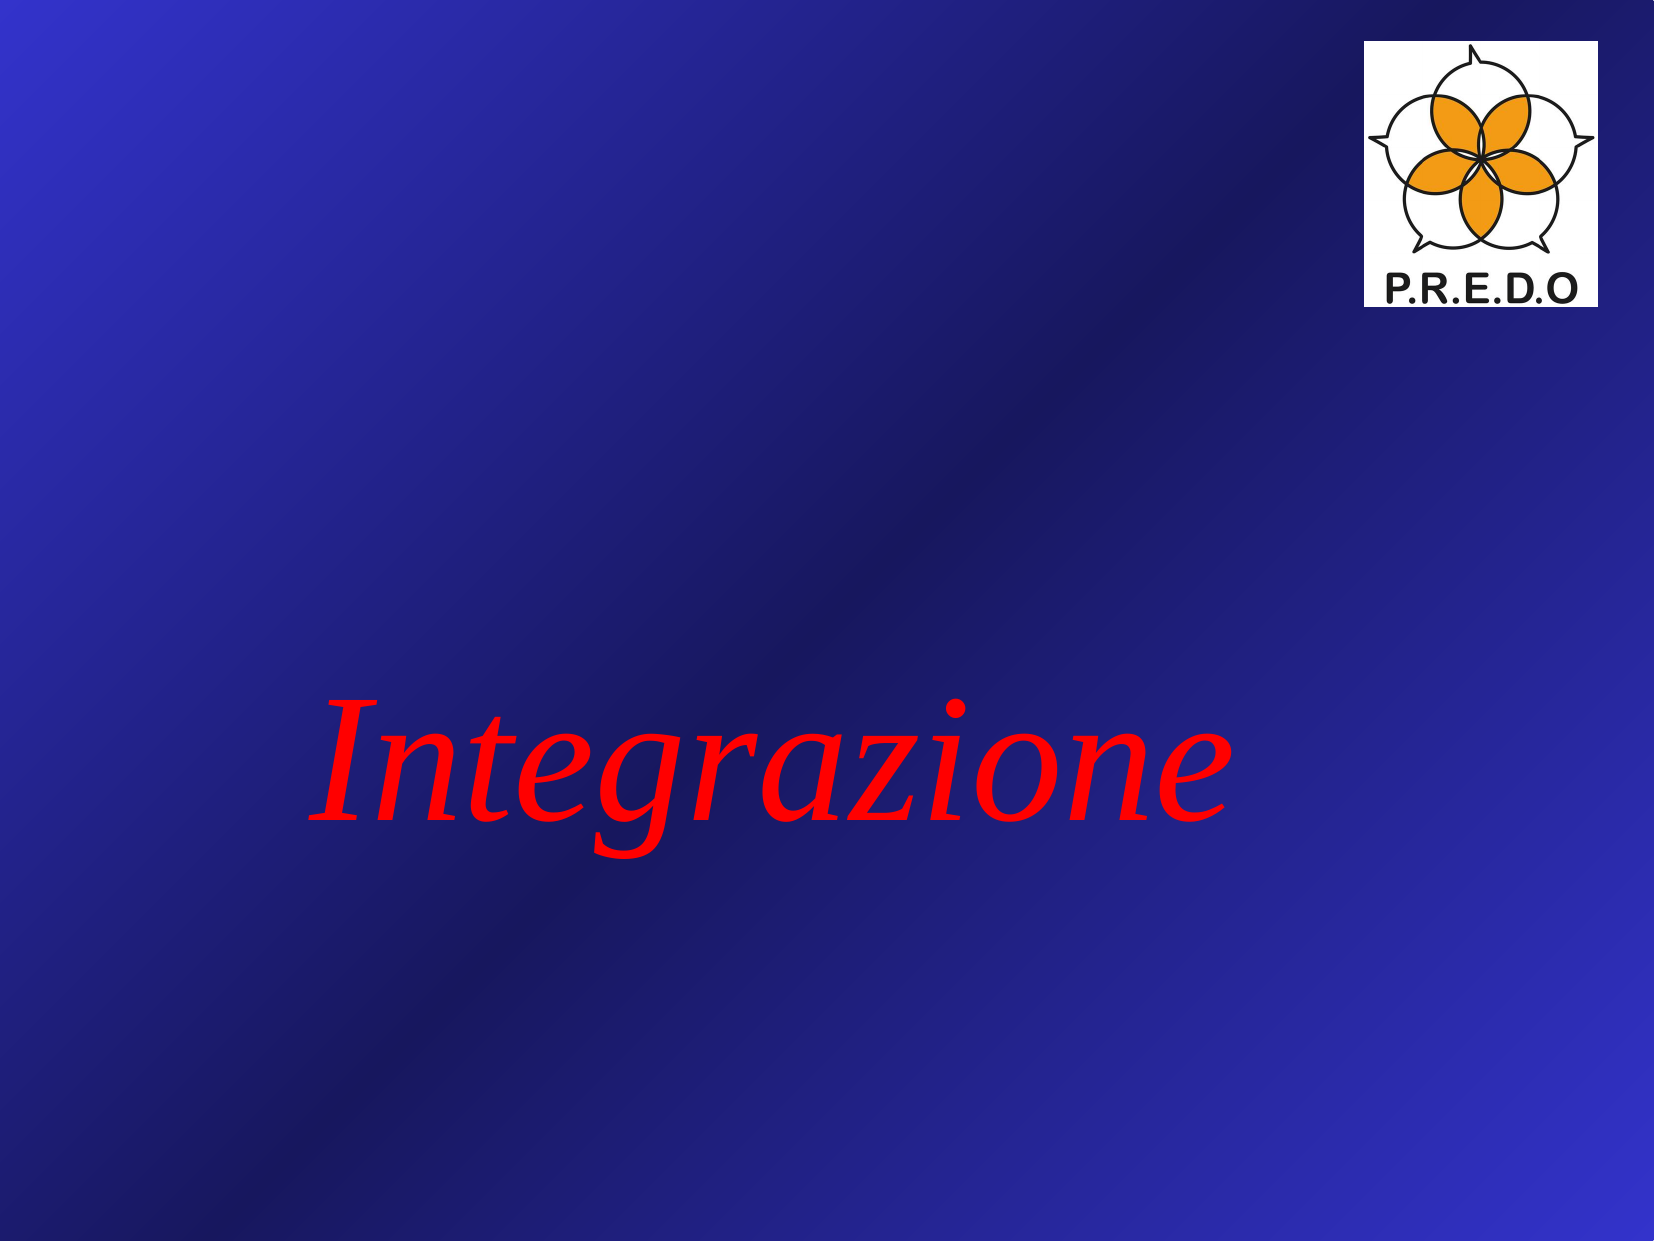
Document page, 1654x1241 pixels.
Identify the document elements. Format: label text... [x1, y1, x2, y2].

text_box Integrazione [295, 649, 1252, 868]
picture [1364, 41, 1598, 307]
